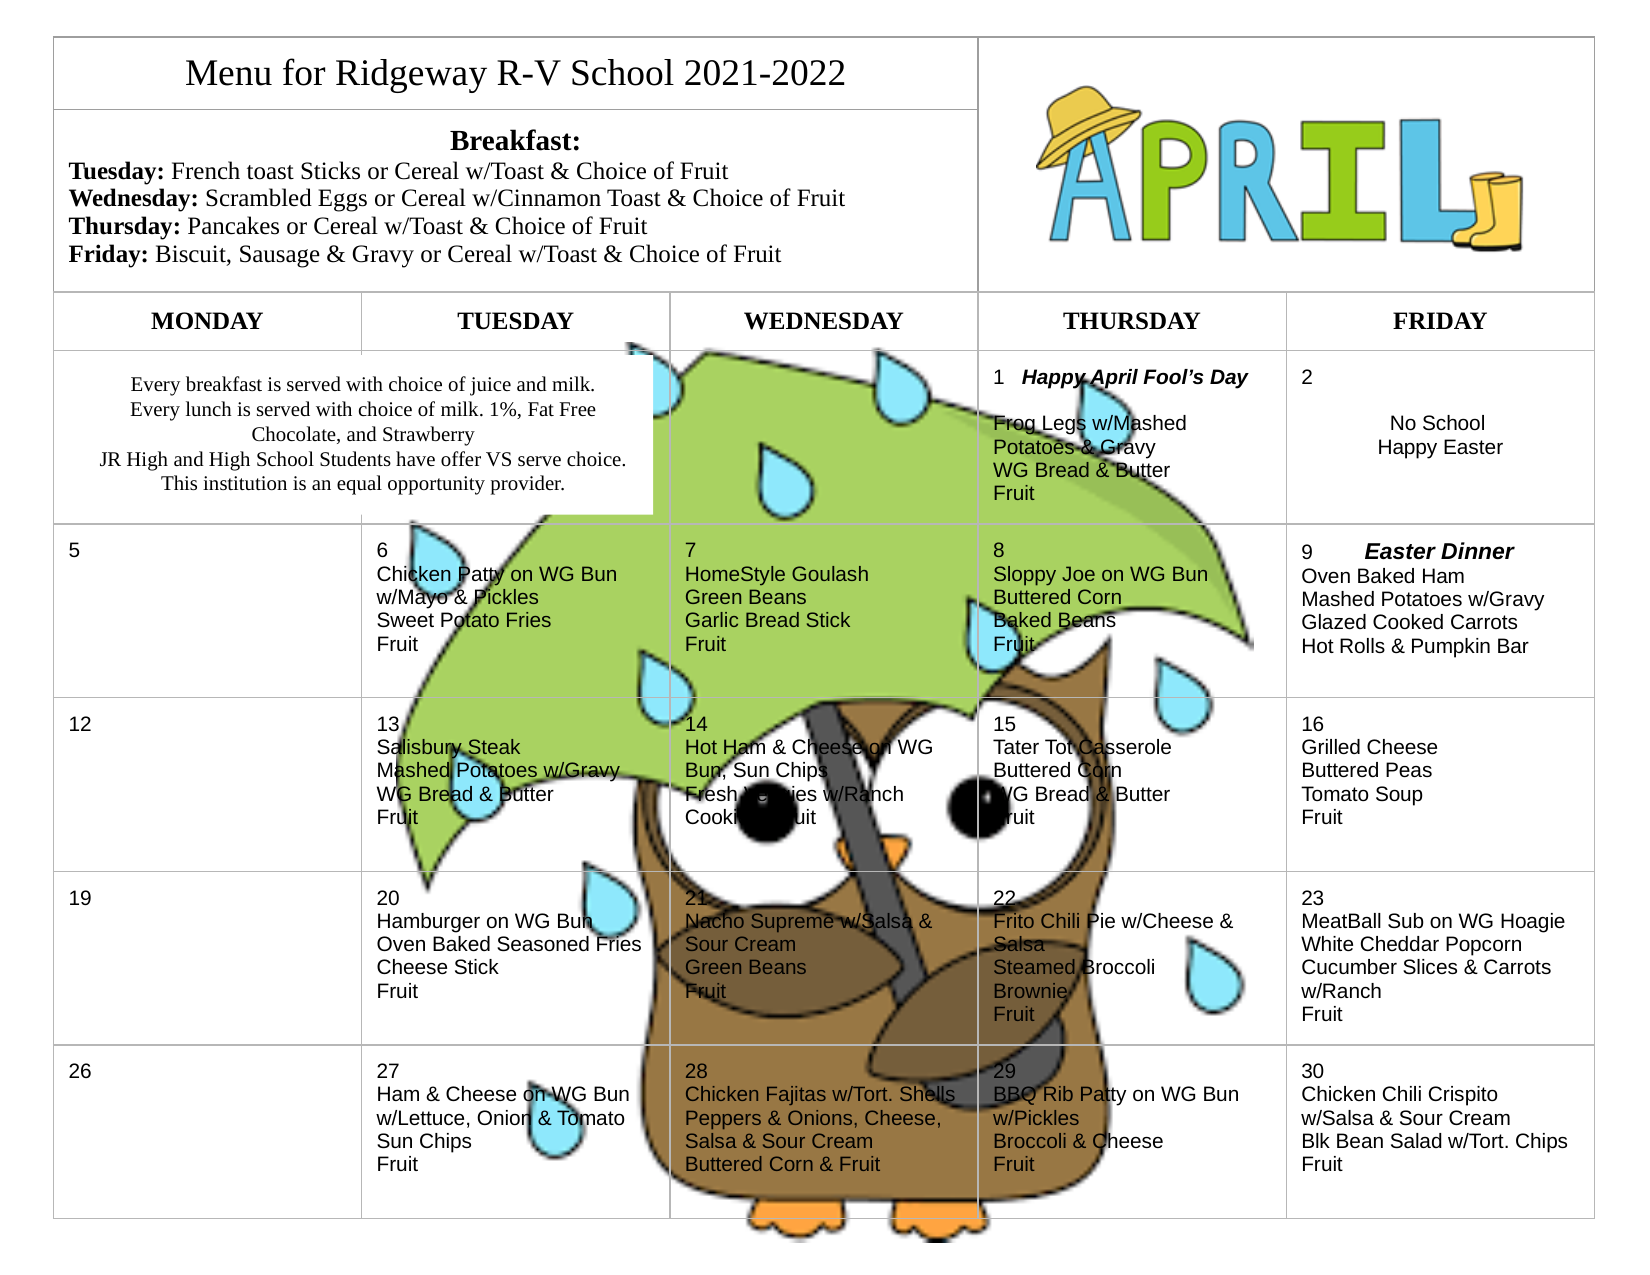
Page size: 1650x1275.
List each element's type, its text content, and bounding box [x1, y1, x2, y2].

table_cell [362, 351, 669, 523]
table_cell 15 Tater Tot Casserole Buttered Corn WG Bread & Butter Fruit [979, 698, 1286, 871]
table_cell 12 [54, 698, 361, 871]
table_cell 2 No School Happy Easter [1287, 351, 1594, 523]
table_cell 27 Ham & Cheese on WG Bun w/Lettuce, Onion & Tomato Sun Chips Fruit [362, 1046, 669, 1218]
table_cell [671, 351, 977, 523]
table_cell 8 Sloppy Joe on WG Bun Buttered Corn Baked Beans Fruit [979, 525, 1286, 697]
table_cell TUESDAY [362, 293, 669, 350]
table_cell 5 [54, 525, 361, 697]
table_cell [54, 351, 361, 523]
table_cell 9 Easter Dinner Oven Baked Ham Mashed Potatoes w/Gravy Glazed Cooked Carrots Hot Rolls & Pumpkin Bar [1287, 525, 1594, 697]
table_cell THURSDAY [979, 293, 1286, 350]
table_cell 30 Chicken Chili Crispito w/Salsa & Sour Cream Blk Bean Salad w/Tort. Chips Fruit [1287, 1046, 1594, 1218]
table_cell 26 [54, 1046, 361, 1218]
table_cell Breakfast: Tuesday: French toast Sticks or Cereal w/Toast & Choice of Fruit Wednesday: Scrambled Eggs or Cereal w/Cinnamon Toast & Choice of Fruit Thursday: Pancakes or Cereal w/Toast & Choice of Fruit Friday: Biscuit, Sausage & Gravy or Cereal w/Toast & Choice of Fruit [54, 110, 977, 291]
table_header [979, 38, 1594, 291]
table_cell 20 Hamburger on WG Bun Oven Baked Seasoned Fries Cheese Stick Fruit [362, 872, 669, 1044]
table_header Menu for Ridgeway R-V School 2021-2022 [54, 38, 977, 109]
table_cell 23 MeatBall Sub on WG Hoagie White Cheddar Popcorn Cucumber Slices & Carrots w/Ranch Fruit [1287, 872, 1594, 1044]
table_cell 19 [54, 872, 361, 1044]
table_cell 6 Chicken Patty on WG Bun w/Mayo & Pickles Sweet Potato Fries Fruit [362, 525, 669, 697]
table_cell 16 Grilled Cheese Buttered Peas Tomato Soup Fruit [1287, 698, 1594, 871]
picture [396, 1219, 1254, 1243]
table_cell 14 Hot Ham & Cheese on WG Bun, Sun Chips Fresh Veggies w/Ranch Cookie & Fruit [671, 698, 977, 871]
table_cell 22 Frito Chili Pie w/Cheese & Salsa Steamed Broccoli Brownie Fruit [979, 872, 1286, 1044]
text_box Every breakfast is served with choice of juice and milk. Every lunch is served with choice of milk. 1%, Fat Free Chocolate, and Strawberry JR High and High School Students have offer VS serve choice. This institution is an equal opportunity provider. [73, 355, 654, 515]
table_cell 1 Happy April Fool’s Day Frog Legs w/Mashed Potatoes & Gravy WG Bread & Butter Fruit [979, 351, 1286, 523]
table_cell WEDNESDAY [671, 293, 977, 350]
picture [1036, 85, 1531, 258]
table_cell MONDAY [54, 293, 361, 350]
table_cell 21 Nacho Supreme w/Salsa & Sour Cream Green Beans Fruit [671, 872, 977, 1044]
table_cell FRIDAY [1287, 293, 1594, 350]
table_cell 29 BBQ Rib Patty on WG Bun w/Pickles Broccoli & Cheese Fruit [979, 1046, 1286, 1218]
table_cell 7 HomeStyle Goulash Green Beans Garlic Bread Stick Fruit [671, 525, 977, 697]
table_cell 28 Chicken Fajitas w/Tort. Shells Peppers & Onions, Cheese, Salsa & Sour Cream Buttered Corn & Fruit [671, 1046, 977, 1218]
table_cell 13 Salisbury Steak Mashed Potatoes w/Gravy WG Bread & Butter Fruit [362, 698, 669, 871]
